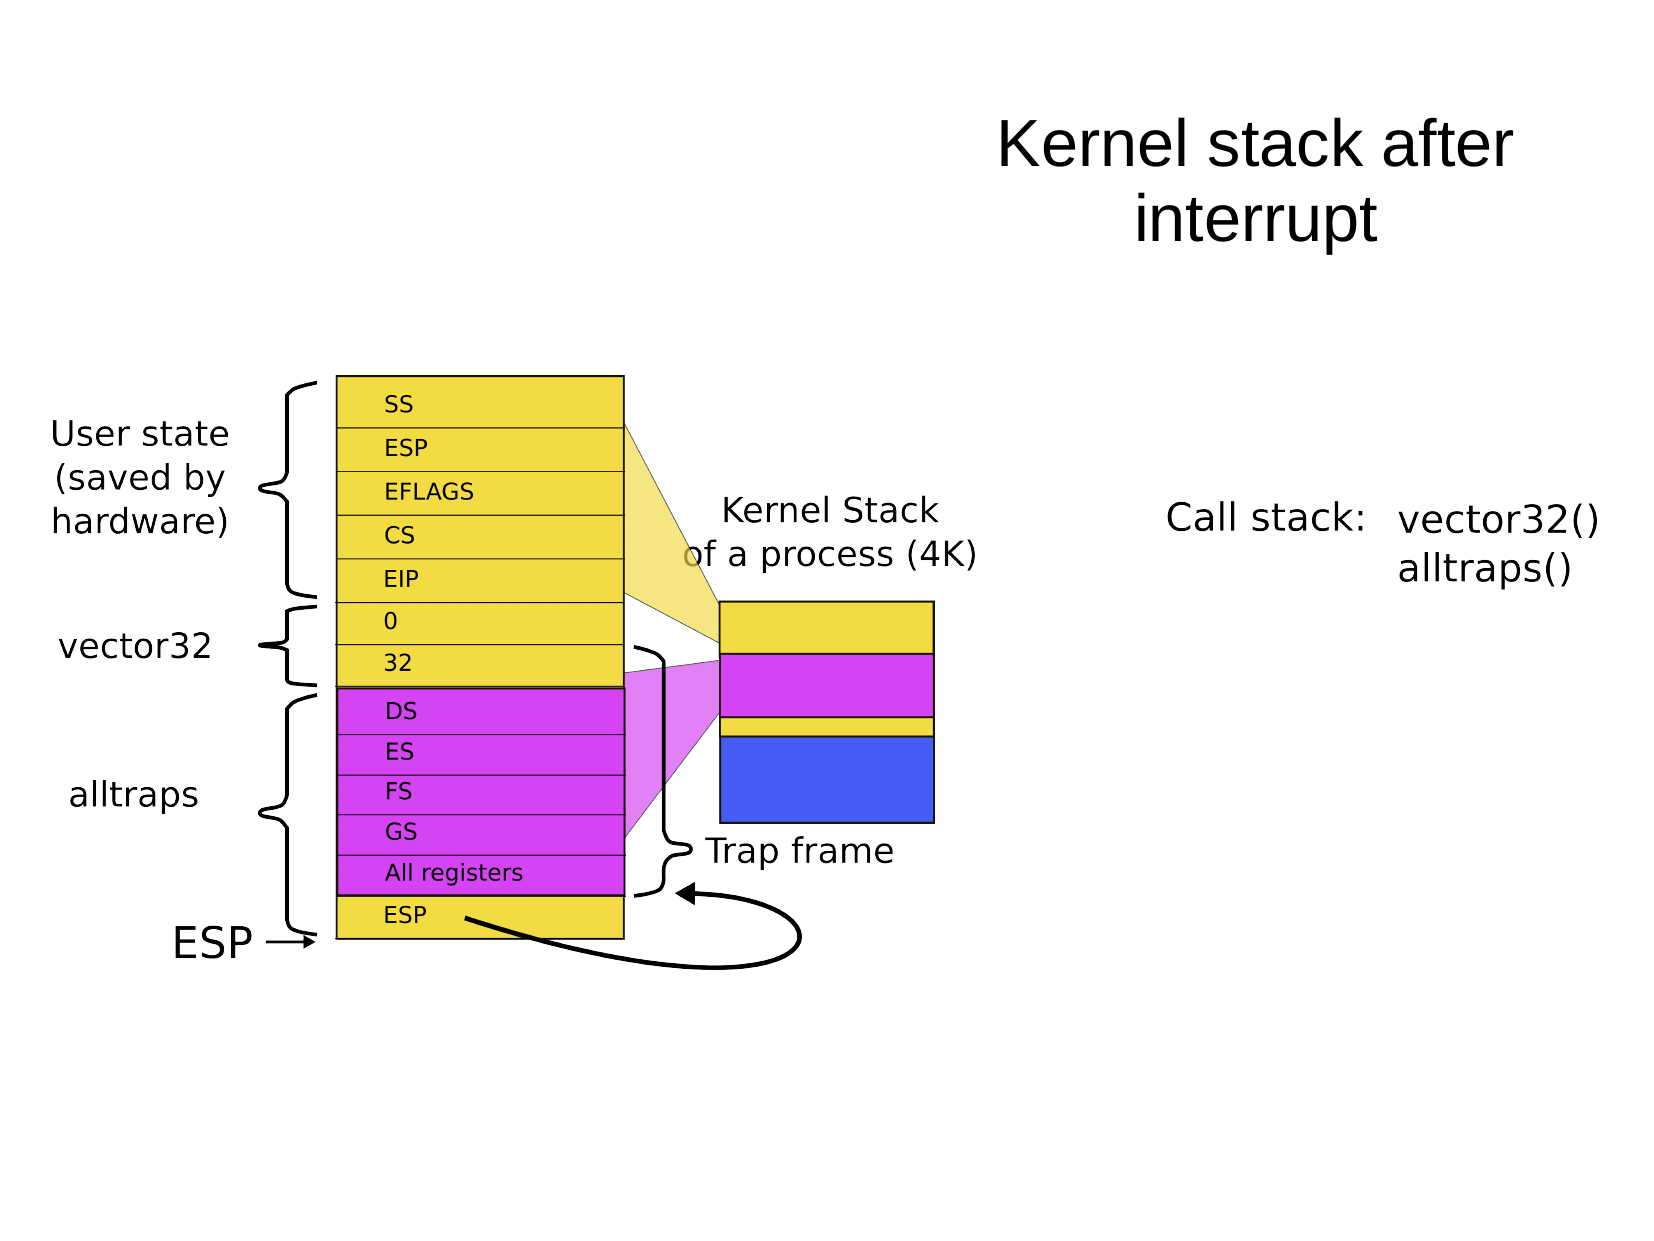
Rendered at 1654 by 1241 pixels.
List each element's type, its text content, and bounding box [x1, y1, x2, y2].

list Kernel stack after interrupt [900, 105, 1613, 301]
picture [53, 375, 1597, 971]
